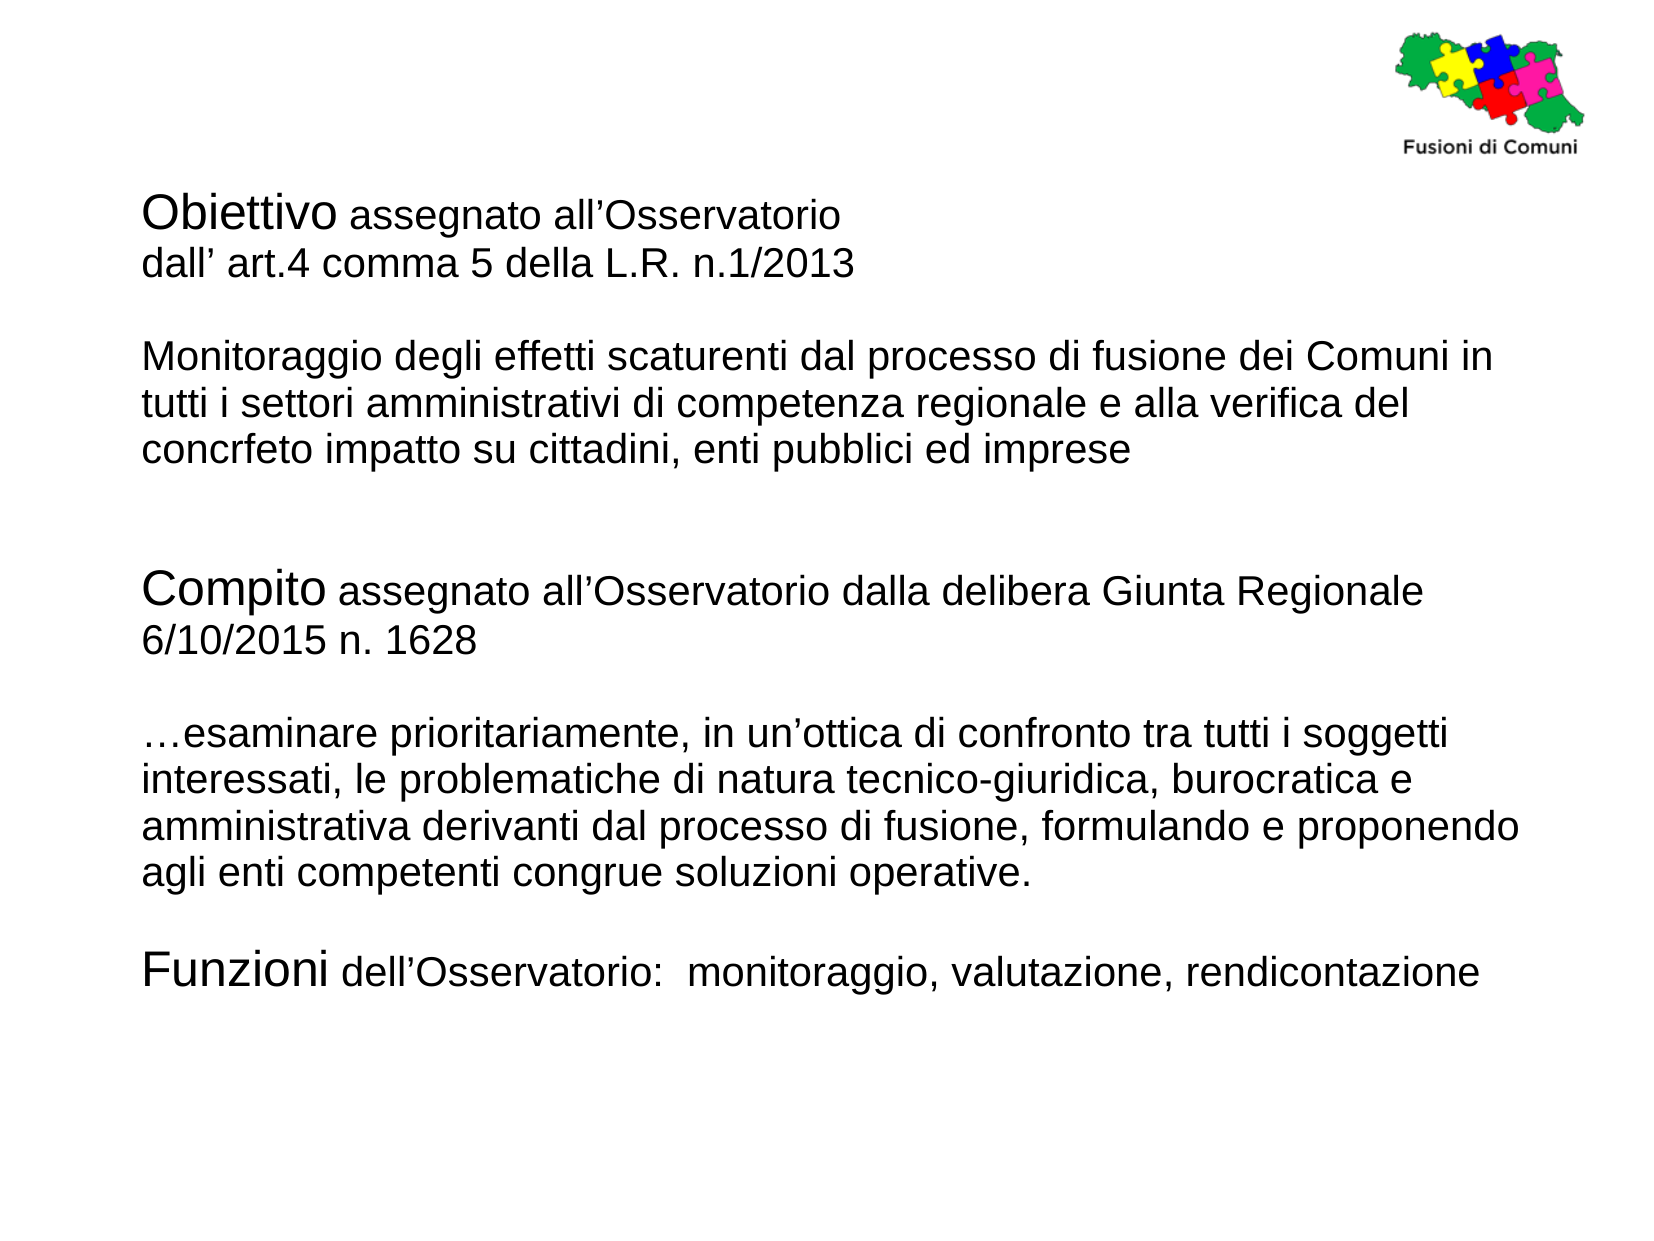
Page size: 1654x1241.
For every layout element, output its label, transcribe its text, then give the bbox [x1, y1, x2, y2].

text_box Obiettivo assegnato all’Osservatorio dall’ art.4 comma 5 della L.R. n.1/2013 Monitoraggio degli effetti scaturenti dal processo di fusione dei Comuni in tutti i settori amministrativi di competenza regionale e alla verifica del concrfeto impatto su cittadini, enti pubblici ed imprese Compito assegnato all’Osservatorio dalla delibera Giunta Regionale 6/10/2015 n. 1628 …esaminare prioritariamente, in un’ottica di confronto tra tutti i soggetti interessati, le problematiche di natura tecnico-giuridica, burocratica e amministrativa derivanti dal processo di fusione, formulando e proponendo agli enti competenti congrue soluzioni operative. Funzioni dell’Osservatorio: monitoraggio, valutazione, rendicontazione [126, 177, 1571, 1136]
picture [1393, 29, 1587, 159]
